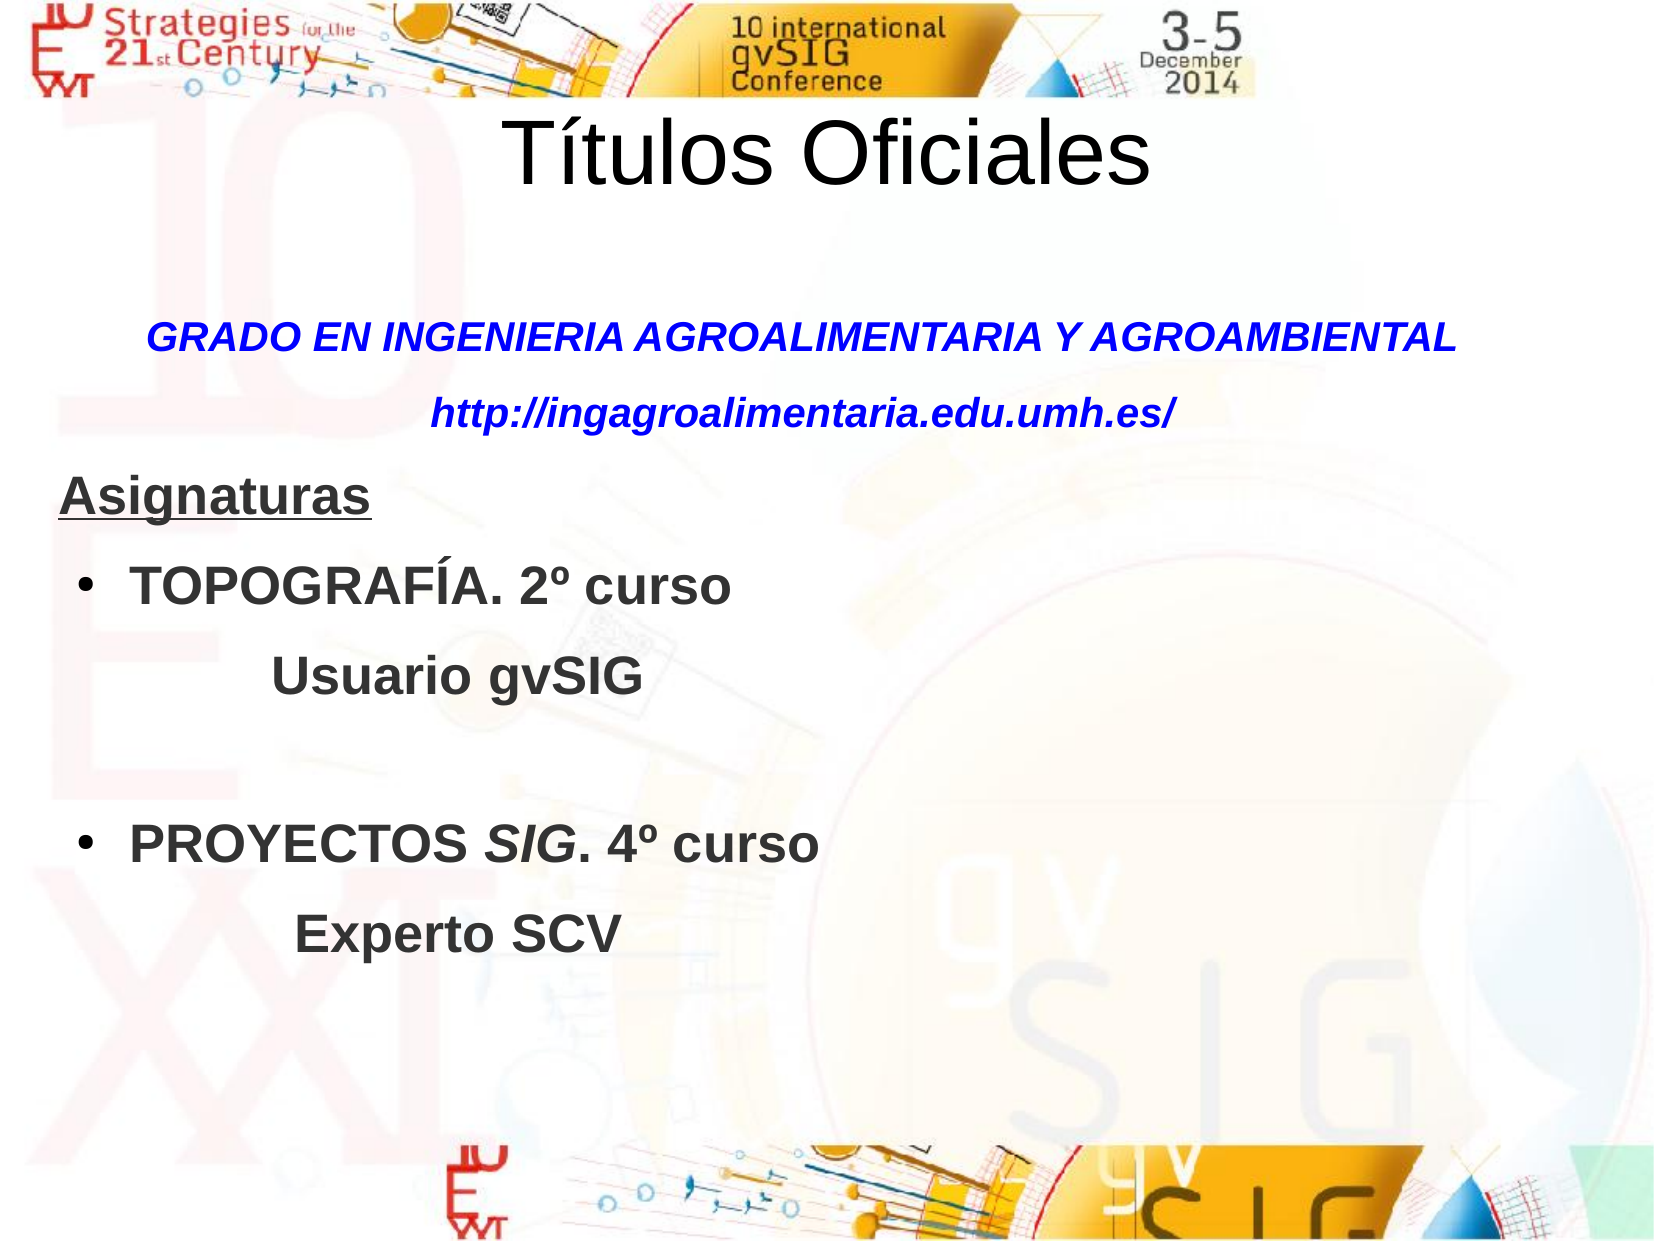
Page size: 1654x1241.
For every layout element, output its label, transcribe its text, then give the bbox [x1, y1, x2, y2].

list GRADO EN INGENIERIA AGROALIMENTARIA Y AGROAMBIENTAL http://ingagroalimentaria.edu.umh.es/ Asignaturas TOPOGRAFÍA. 2º curso Usuario gvSIG PROYECTOS SIG. 4º curso Experto SCV [58, 226, 1547, 1241]
picture [0, 0, 1654, 1241]
title Títulos Oficiales [82, 49, 1571, 257]
